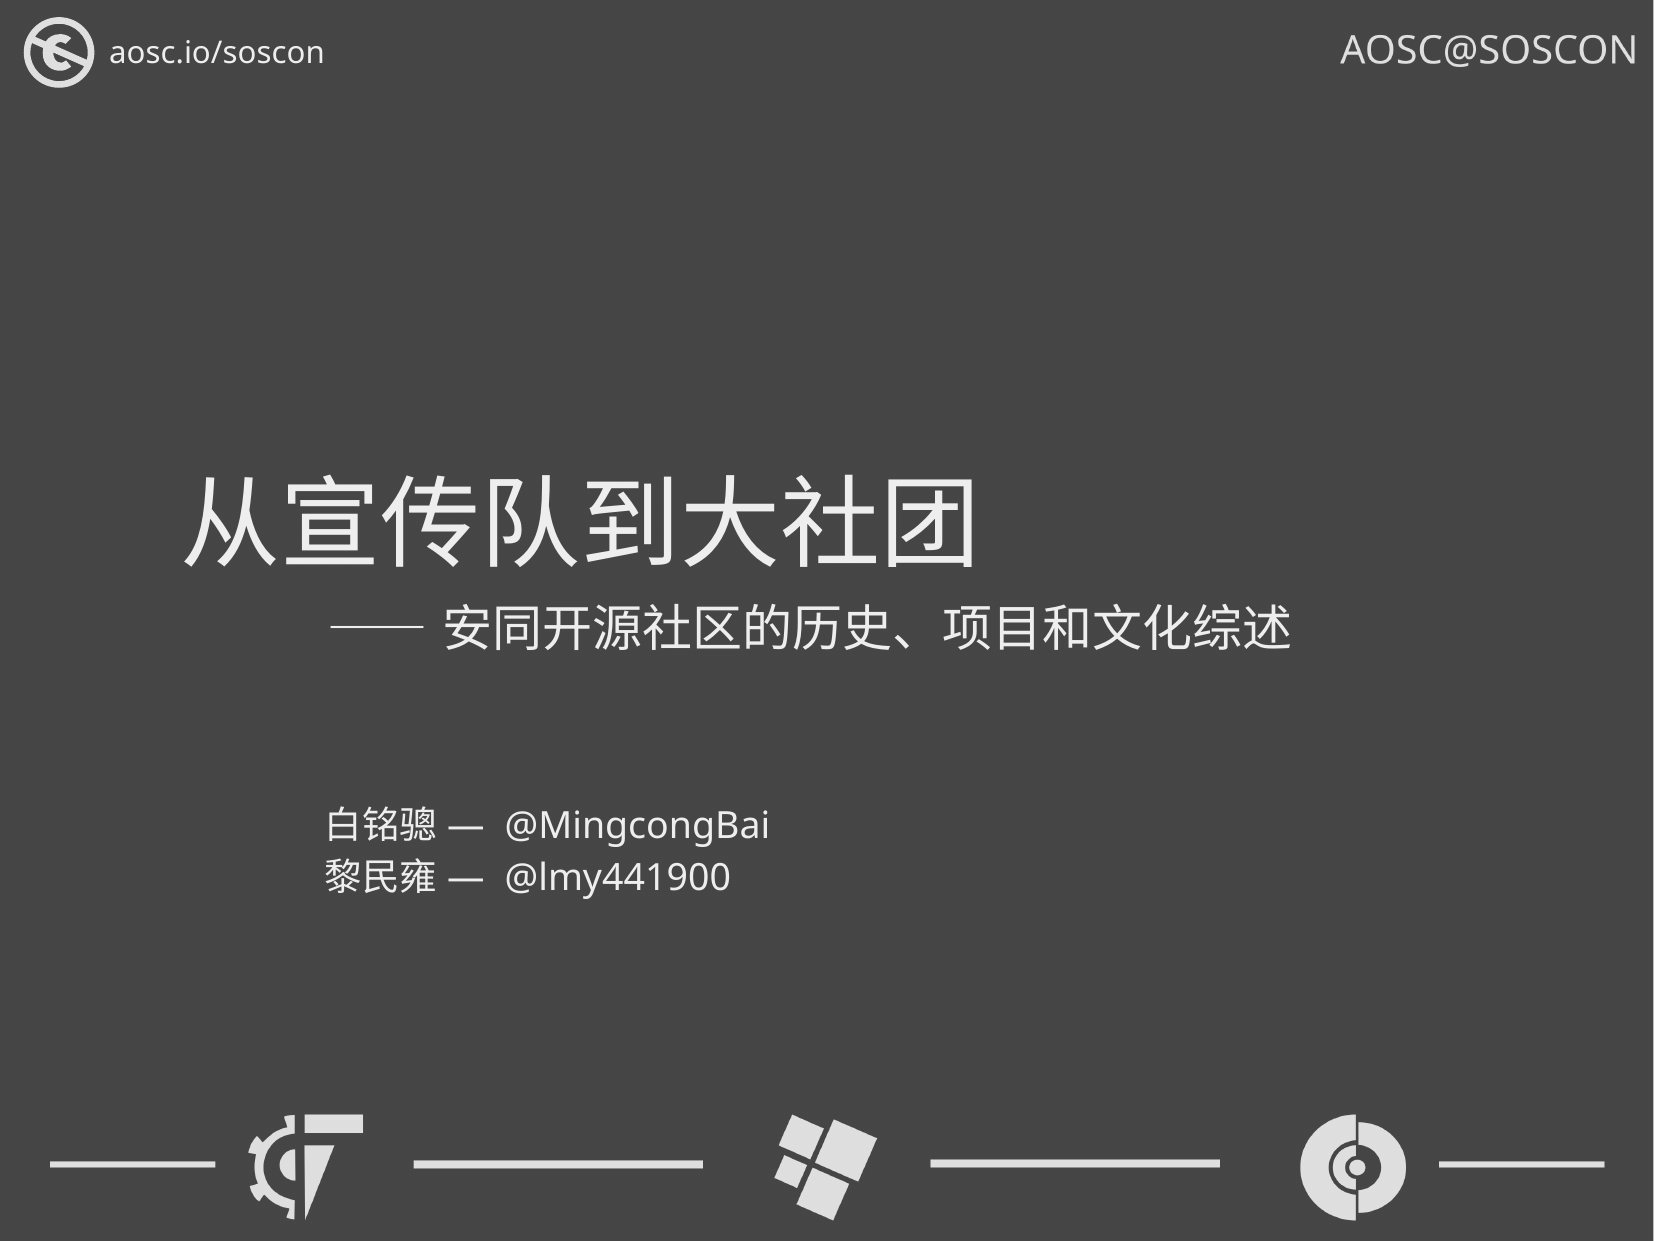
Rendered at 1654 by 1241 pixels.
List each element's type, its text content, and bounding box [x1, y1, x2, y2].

picture [0, 0, 1654, 1241]
text_box 白铭骢 — @MingcongBai 黎民雍 — @lmy441900 [310, 788, 786, 910]
text_box aosc.io/soscon [94, 22, 632, 81]
text_box 从宣传队到大社团 ——安同开源社区的历史、项目和文化综述 [165, 436, 1335, 748]
